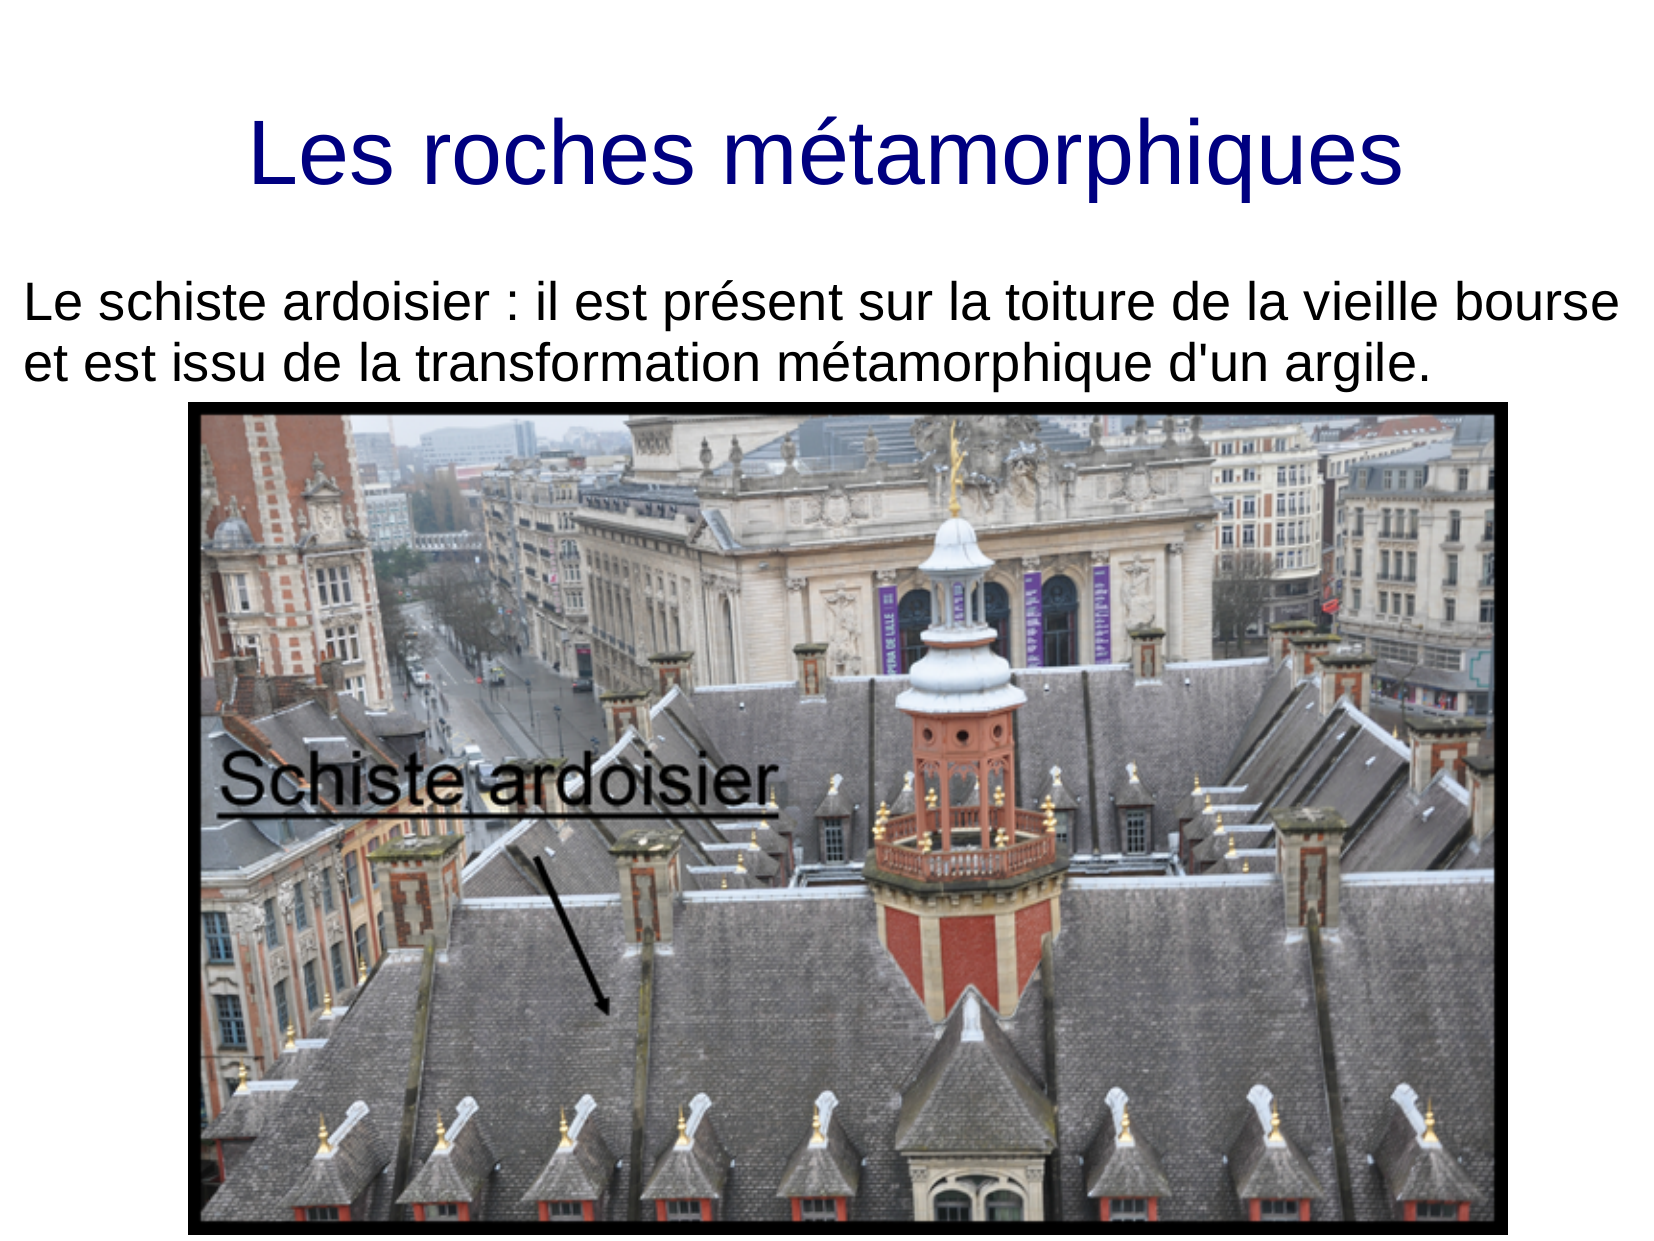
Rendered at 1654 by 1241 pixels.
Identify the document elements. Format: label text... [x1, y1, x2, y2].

picture [188, 402, 1508, 1235]
list Le schiste ardoisier : il est présent sur la toiture de la vieille bourse et est issu de la transformation métamorphique d'un argile. [23, 271, 1642, 991]
title Les roches métamorphiques [82, 49, 1571, 257]
